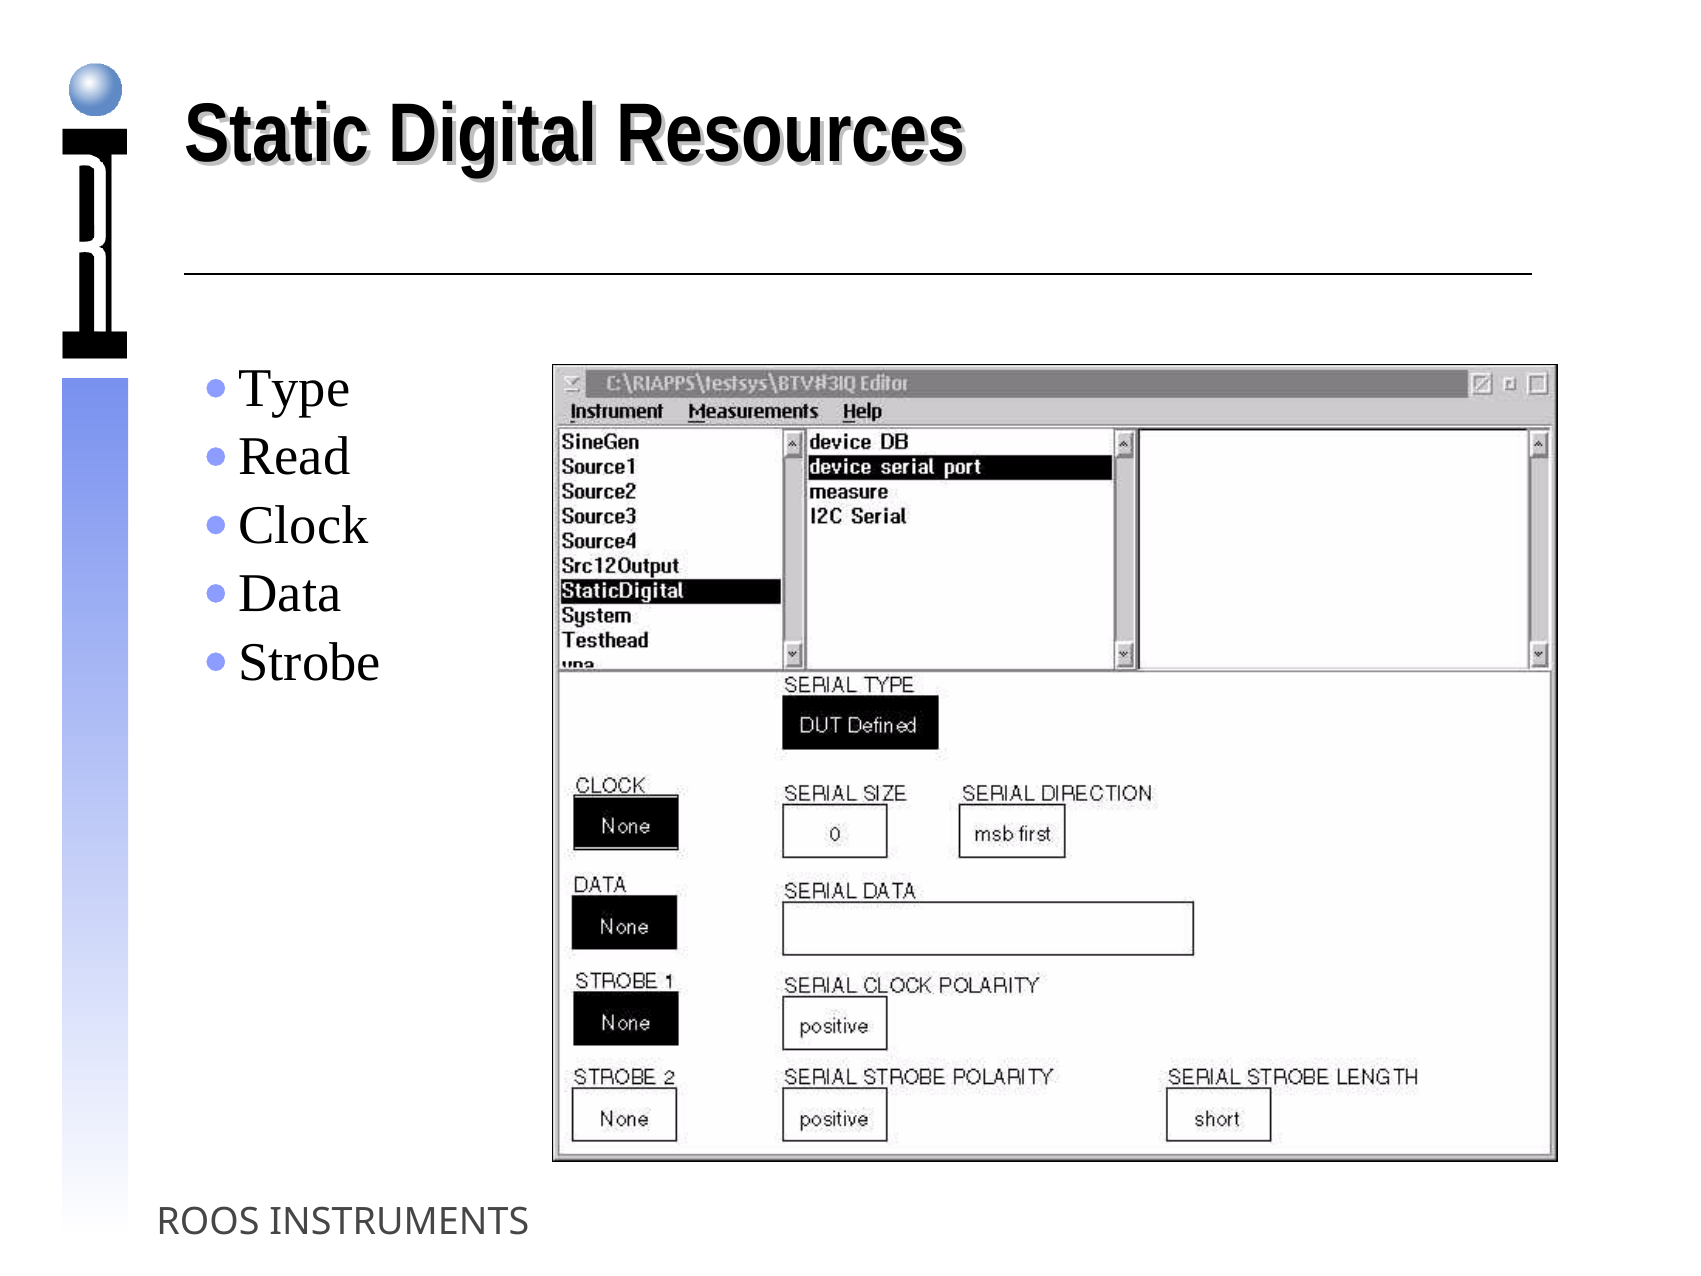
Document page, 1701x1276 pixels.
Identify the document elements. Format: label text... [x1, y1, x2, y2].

text_box Static Digital Resources [184, 92, 1539, 268]
picture [552, 364, 1558, 1162]
text_box Type Read Clock Data Strobe [192, 358, 1550, 700]
